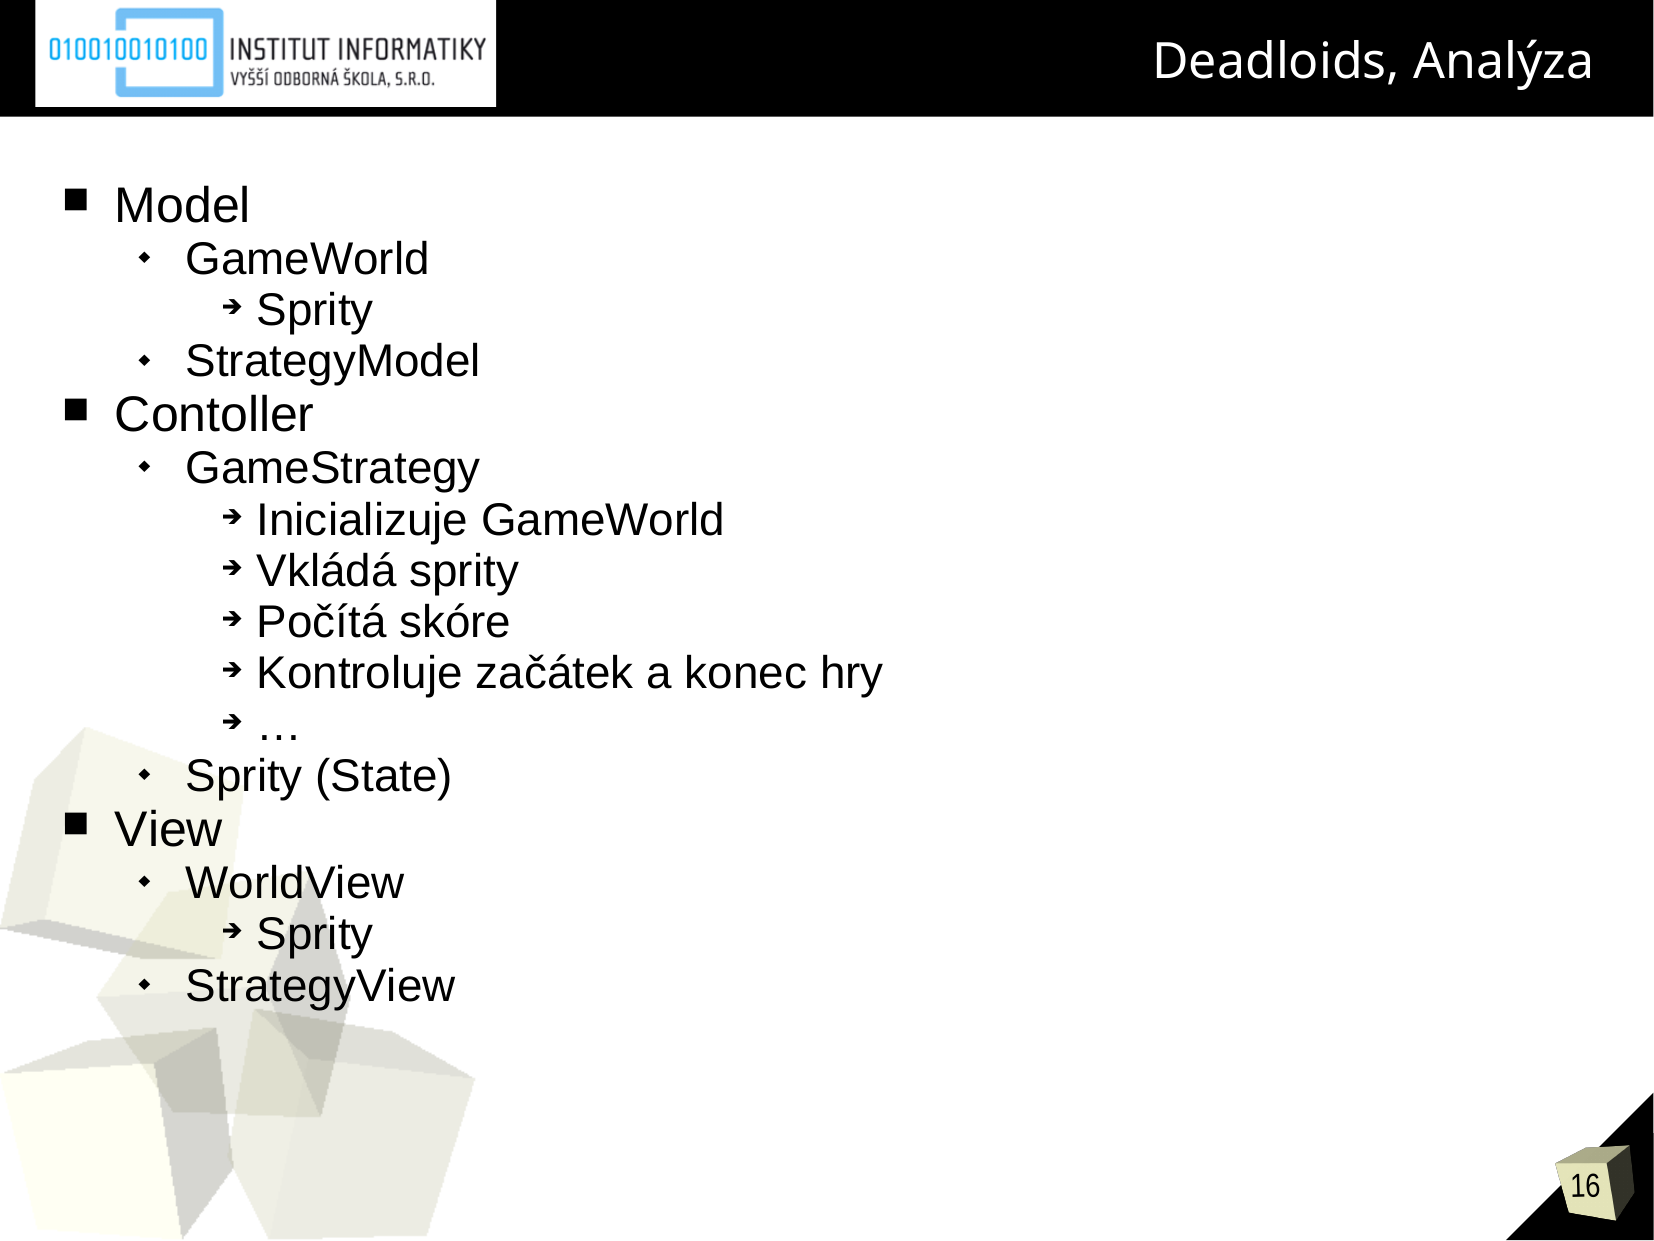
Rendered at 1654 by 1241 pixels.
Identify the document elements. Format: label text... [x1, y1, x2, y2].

picture [0, 726, 477, 1241]
list Model GameWorld Sprity StrategyModel Contoller GameStrategy Inicializuje GameWorld Vkládá sprity Počítá skóre Kontroluje začátek a konec hry … Sprity (State) View WorldView Sprity StrategyView [44, 177, 1611, 1214]
title Deadloids, Analýza [118, 0, 1595, 119]
